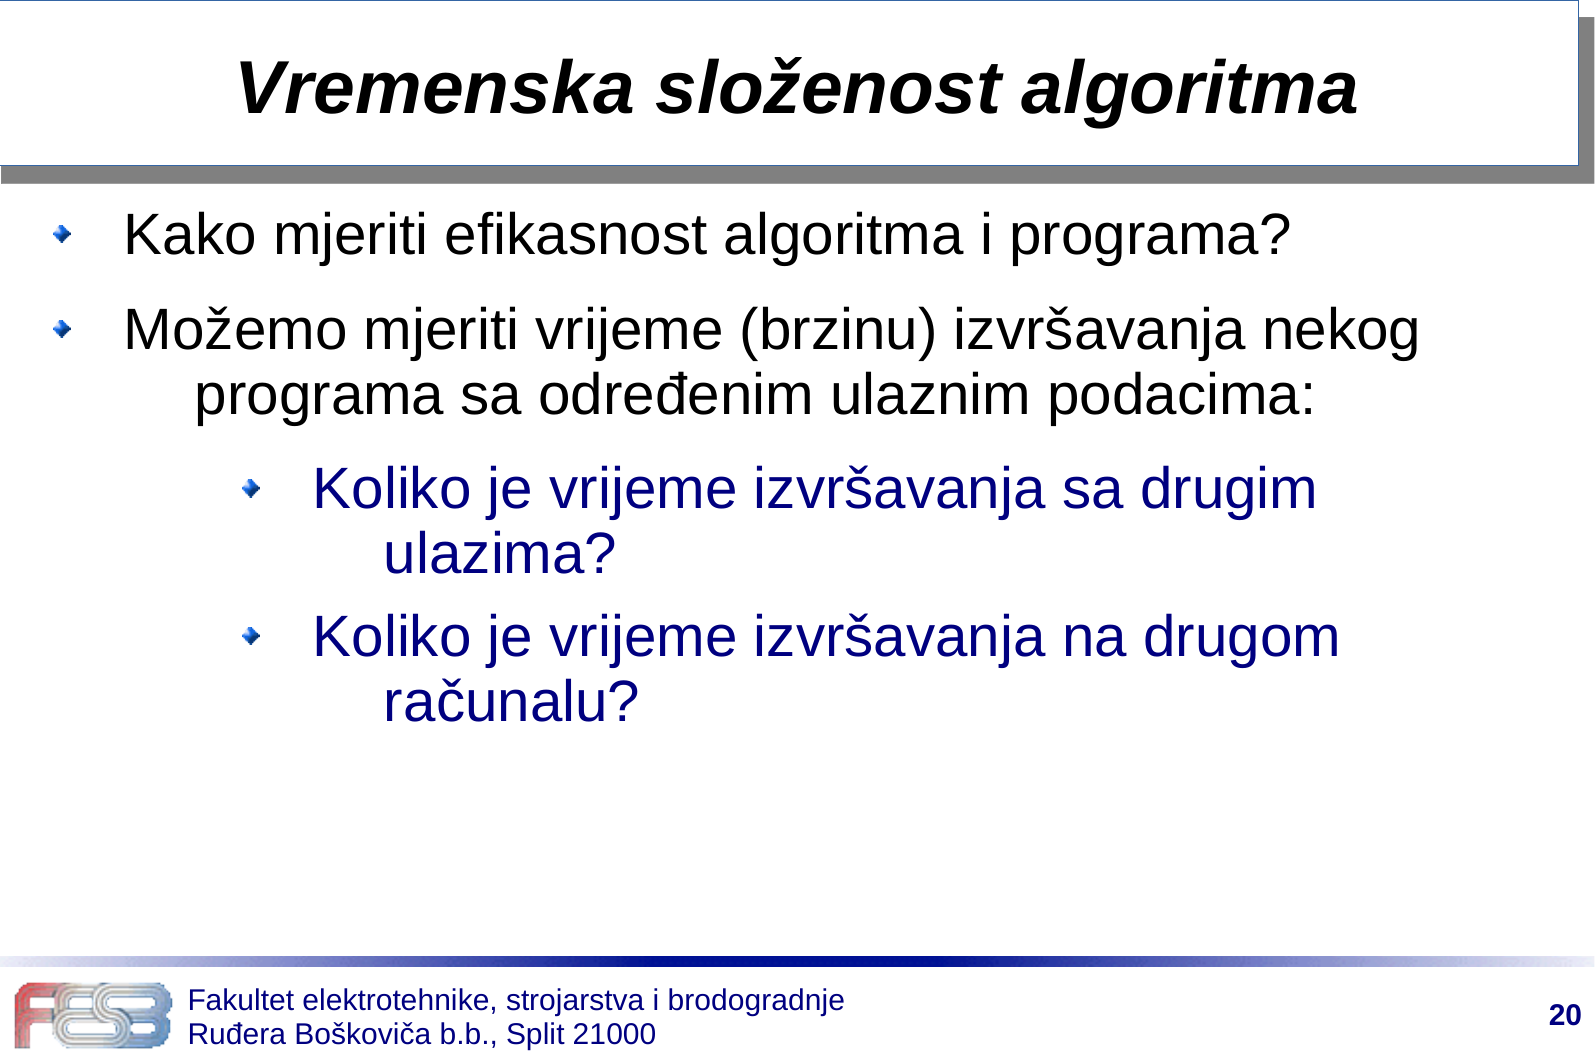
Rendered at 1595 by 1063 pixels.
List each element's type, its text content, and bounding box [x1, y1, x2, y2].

list Kako mjeriti efikasnost algoritma i programa? Možemo mjeriti vrijeme (brzinu) izvršavanja nekog programa sa određenim ulaznim podacima: Koliko je vrijeme izvršavanja sa drugim ulazima? Koliko je vrijeme izvršavanja na drugom računalu? [29, 201, 1565, 944]
title Vremenska složenost algoritma [0, 0, 1595, 175]
picture [0, 956, 1595, 967]
picture [9, 975, 177, 1059]
